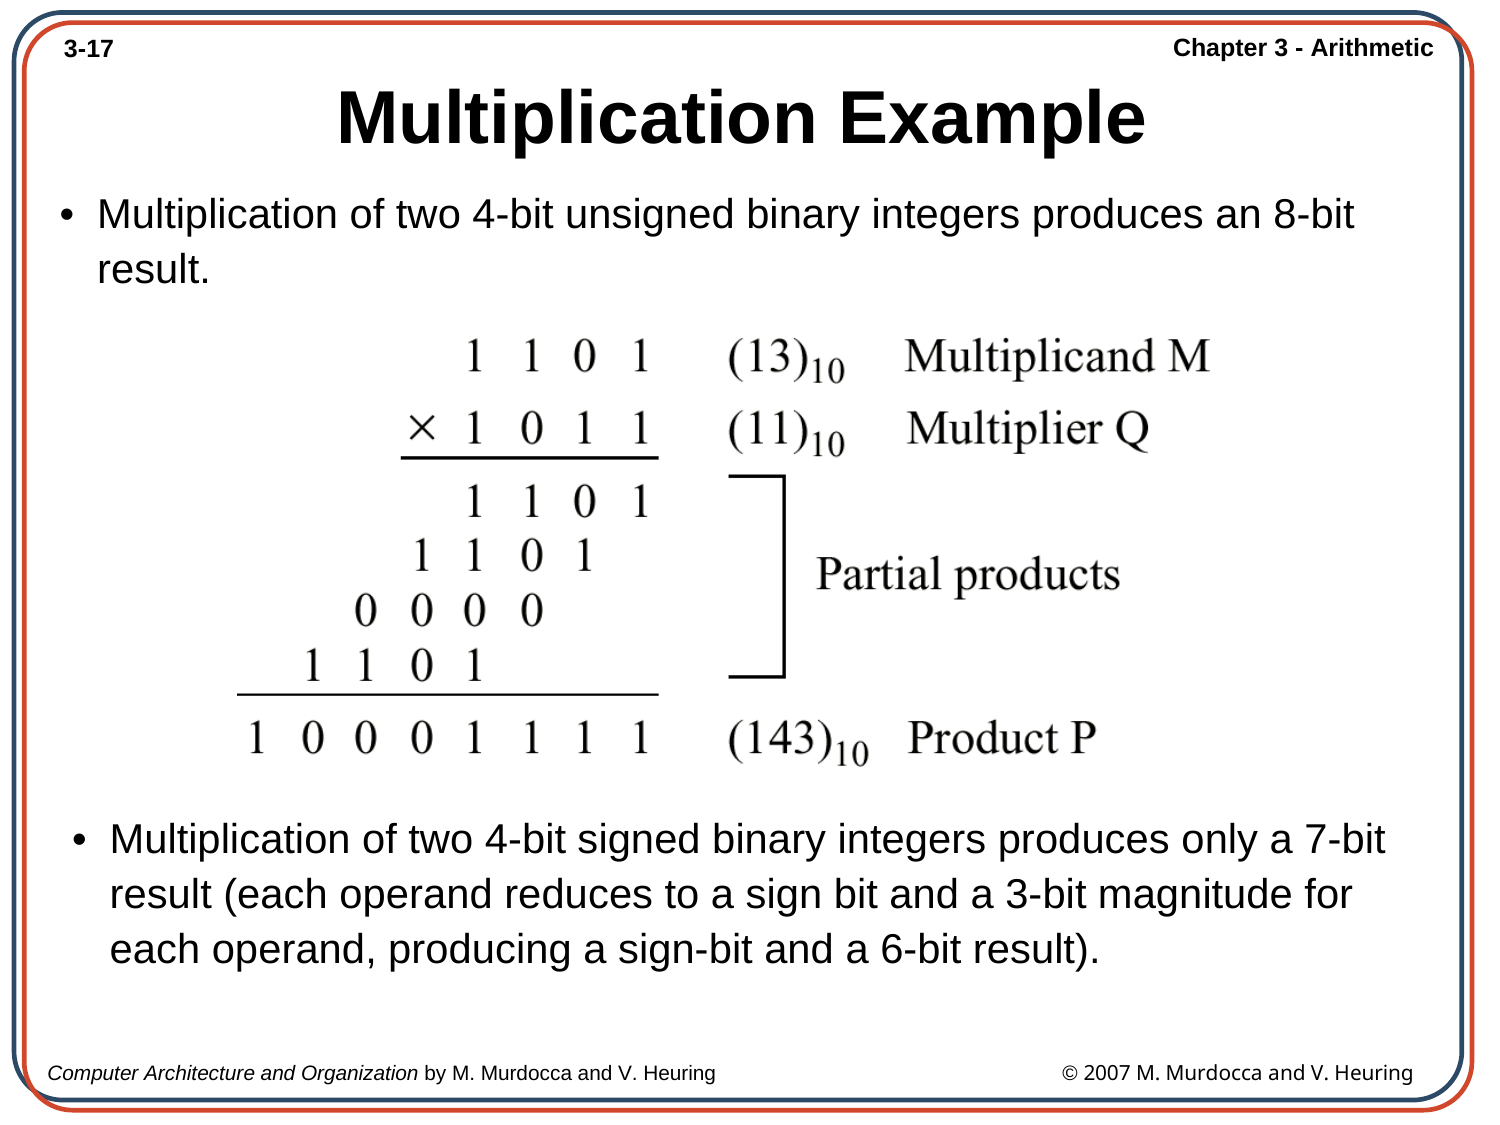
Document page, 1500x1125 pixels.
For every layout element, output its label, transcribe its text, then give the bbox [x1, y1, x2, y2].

text_box • Multiplication of two 4-bit unsigned binary integers produces an 8-bit result. [24, 174, 1438, 338]
text_box • Multiplication of two 4-bit signed binary integers produces only a 7-bit result (each operand reduces to a sign bit and a 3-bit magnitude for each operand, producing a sign-bit and a 6-bit result). [37, 799, 1450, 1063]
title Multiplication Example [37, 75, 1447, 163]
picture [237, 337, 1210, 767]
